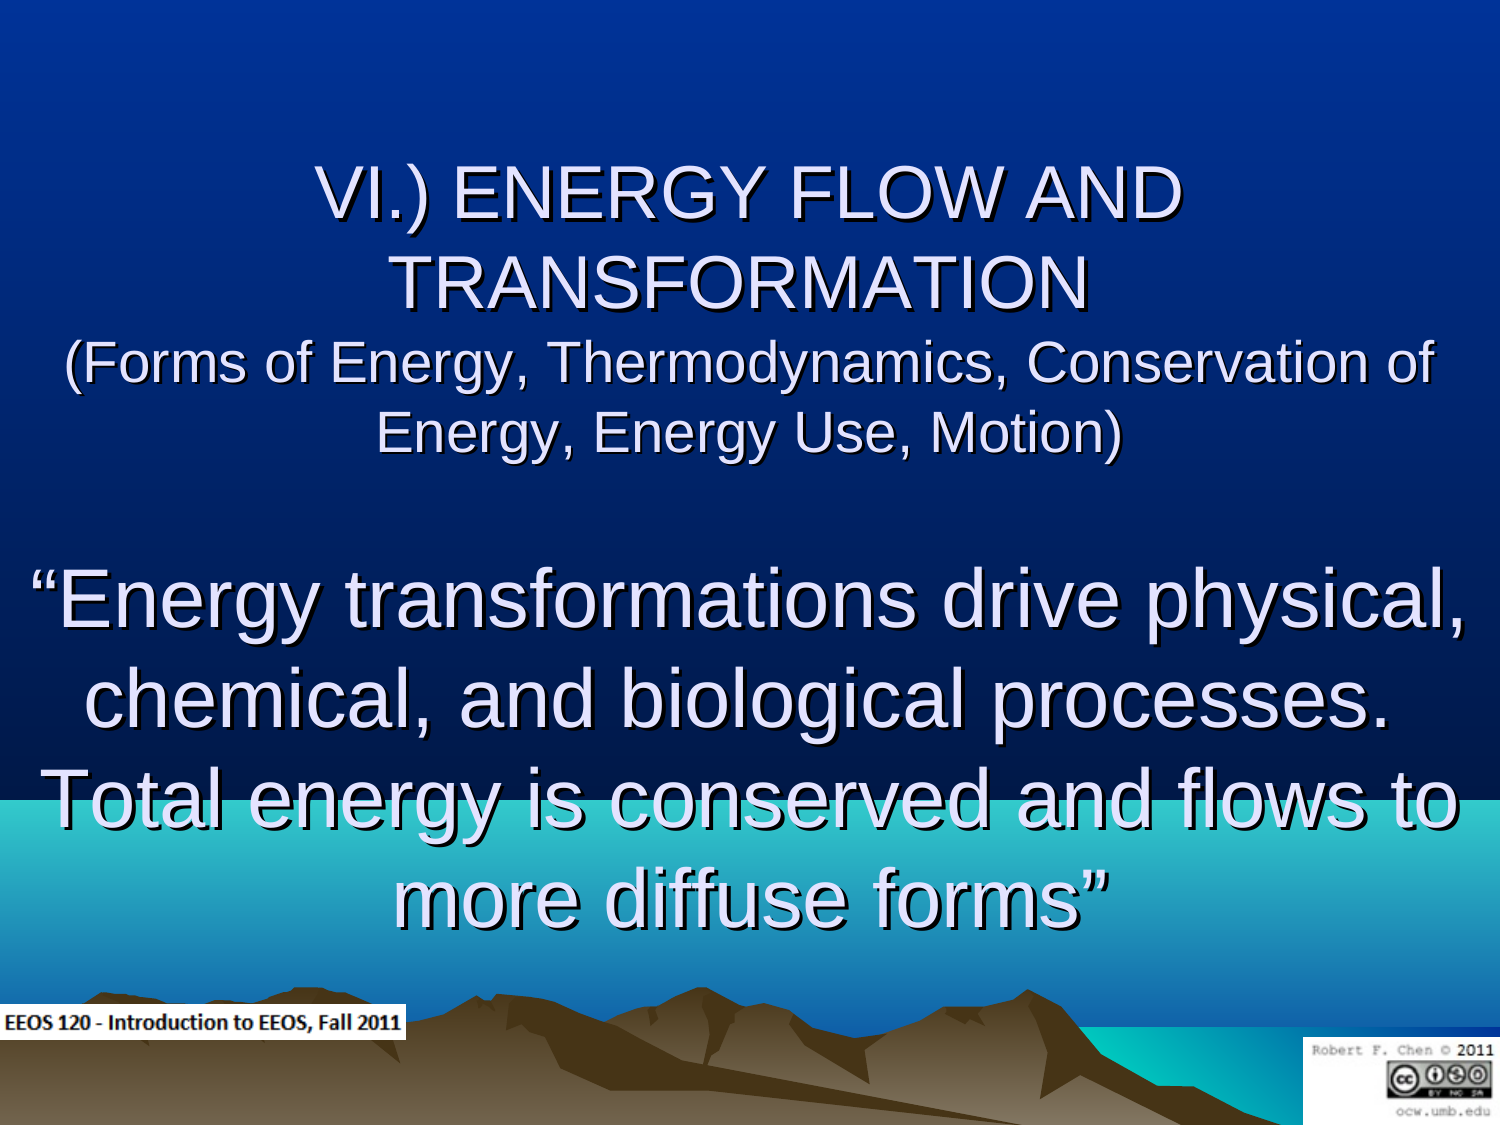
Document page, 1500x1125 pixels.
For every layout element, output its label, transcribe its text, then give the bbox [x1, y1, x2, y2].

picture [1302, 1037, 1500, 1125]
picture [0, 1004, 406, 1040]
title VI.) ENERGY FLOW AND TRANSFORMATION (Forms of Energy, Thermodynamics, Conservation of Energy, Energy Use, Motion) “Energy transformations drive physical, chemical, and biological processes. Total energy is conserved and flows to more diffuse forms” [0, 136, 1500, 952]
